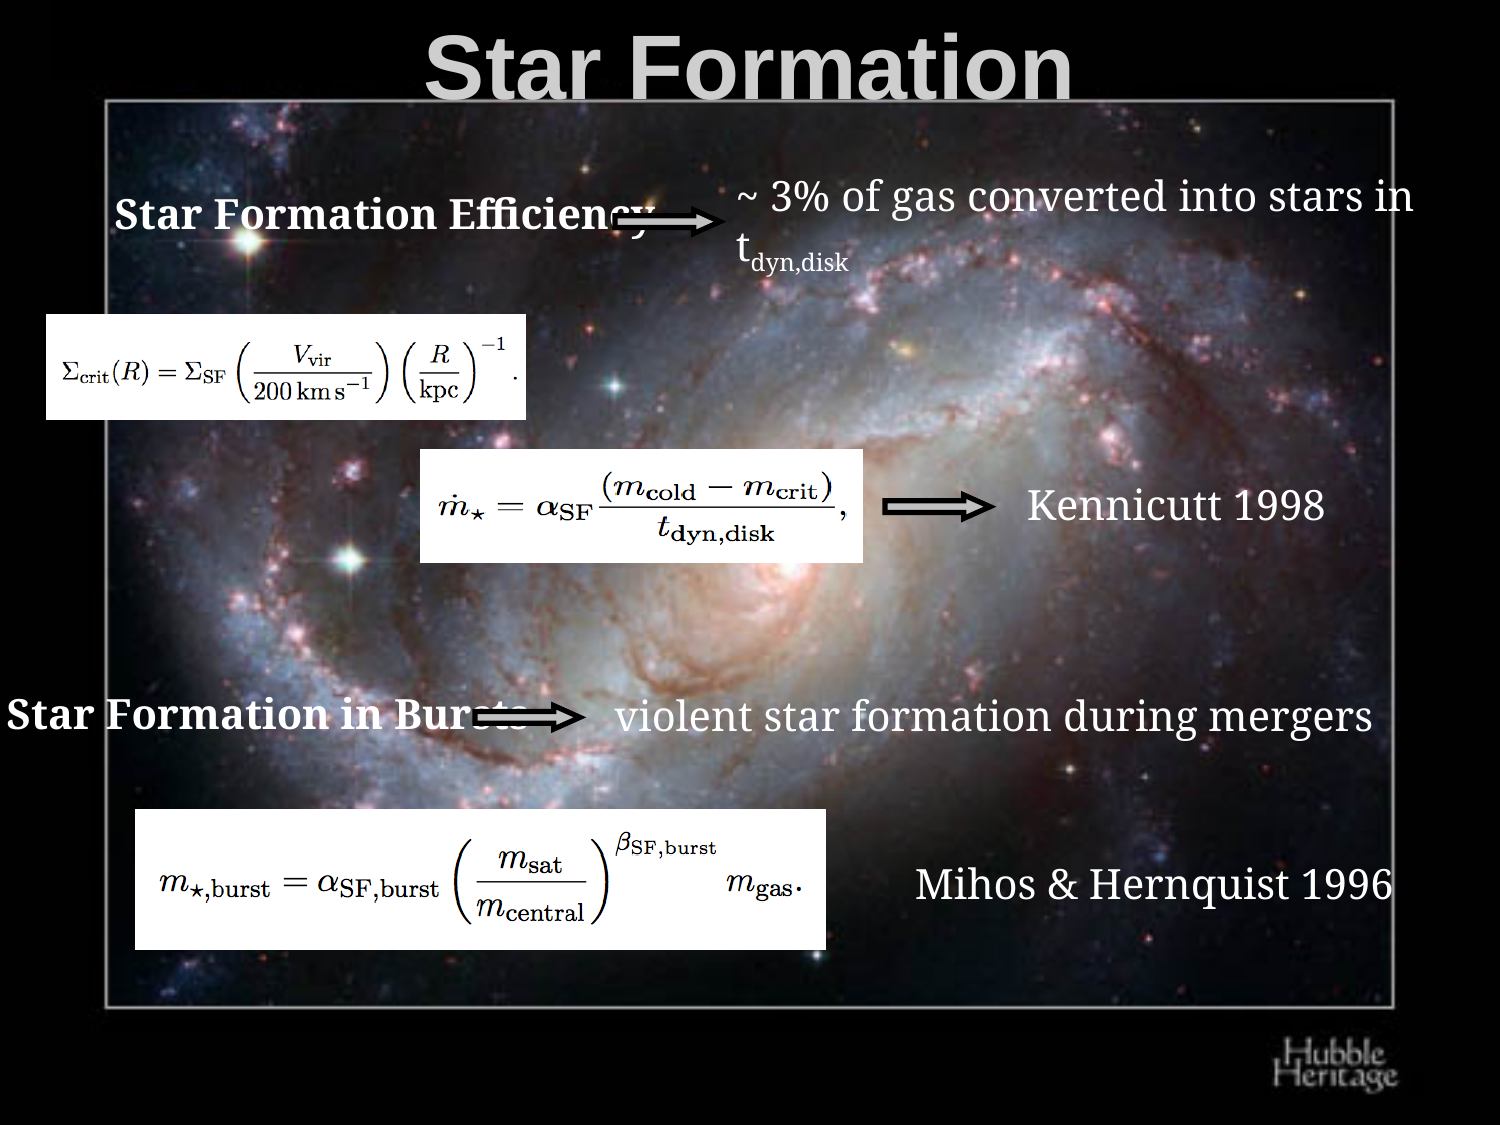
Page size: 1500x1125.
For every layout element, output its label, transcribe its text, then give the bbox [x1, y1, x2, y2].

text_box Star Formation Efficiency [99, 179, 671, 246]
text_box Star Formation in Bursts [0, 679, 545, 746]
text_box violent star formation during mergers [599, 681, 1389, 748]
text_box Mihos & Hernquist 1996 [899, 849, 1409, 916]
title Star Formation [0, 0, 1500, 125]
text_box [885, 494, 991, 519]
picture [0, 125, 1500, 1125]
text_box ~ 3% of gas converted into stars in tdyn,disk [721, 161, 1442, 284]
text_box [474, 705, 580, 730]
text_box Kennicutt 1998 [1012, 470, 1341, 537]
text_box [615, 209, 721, 234]
